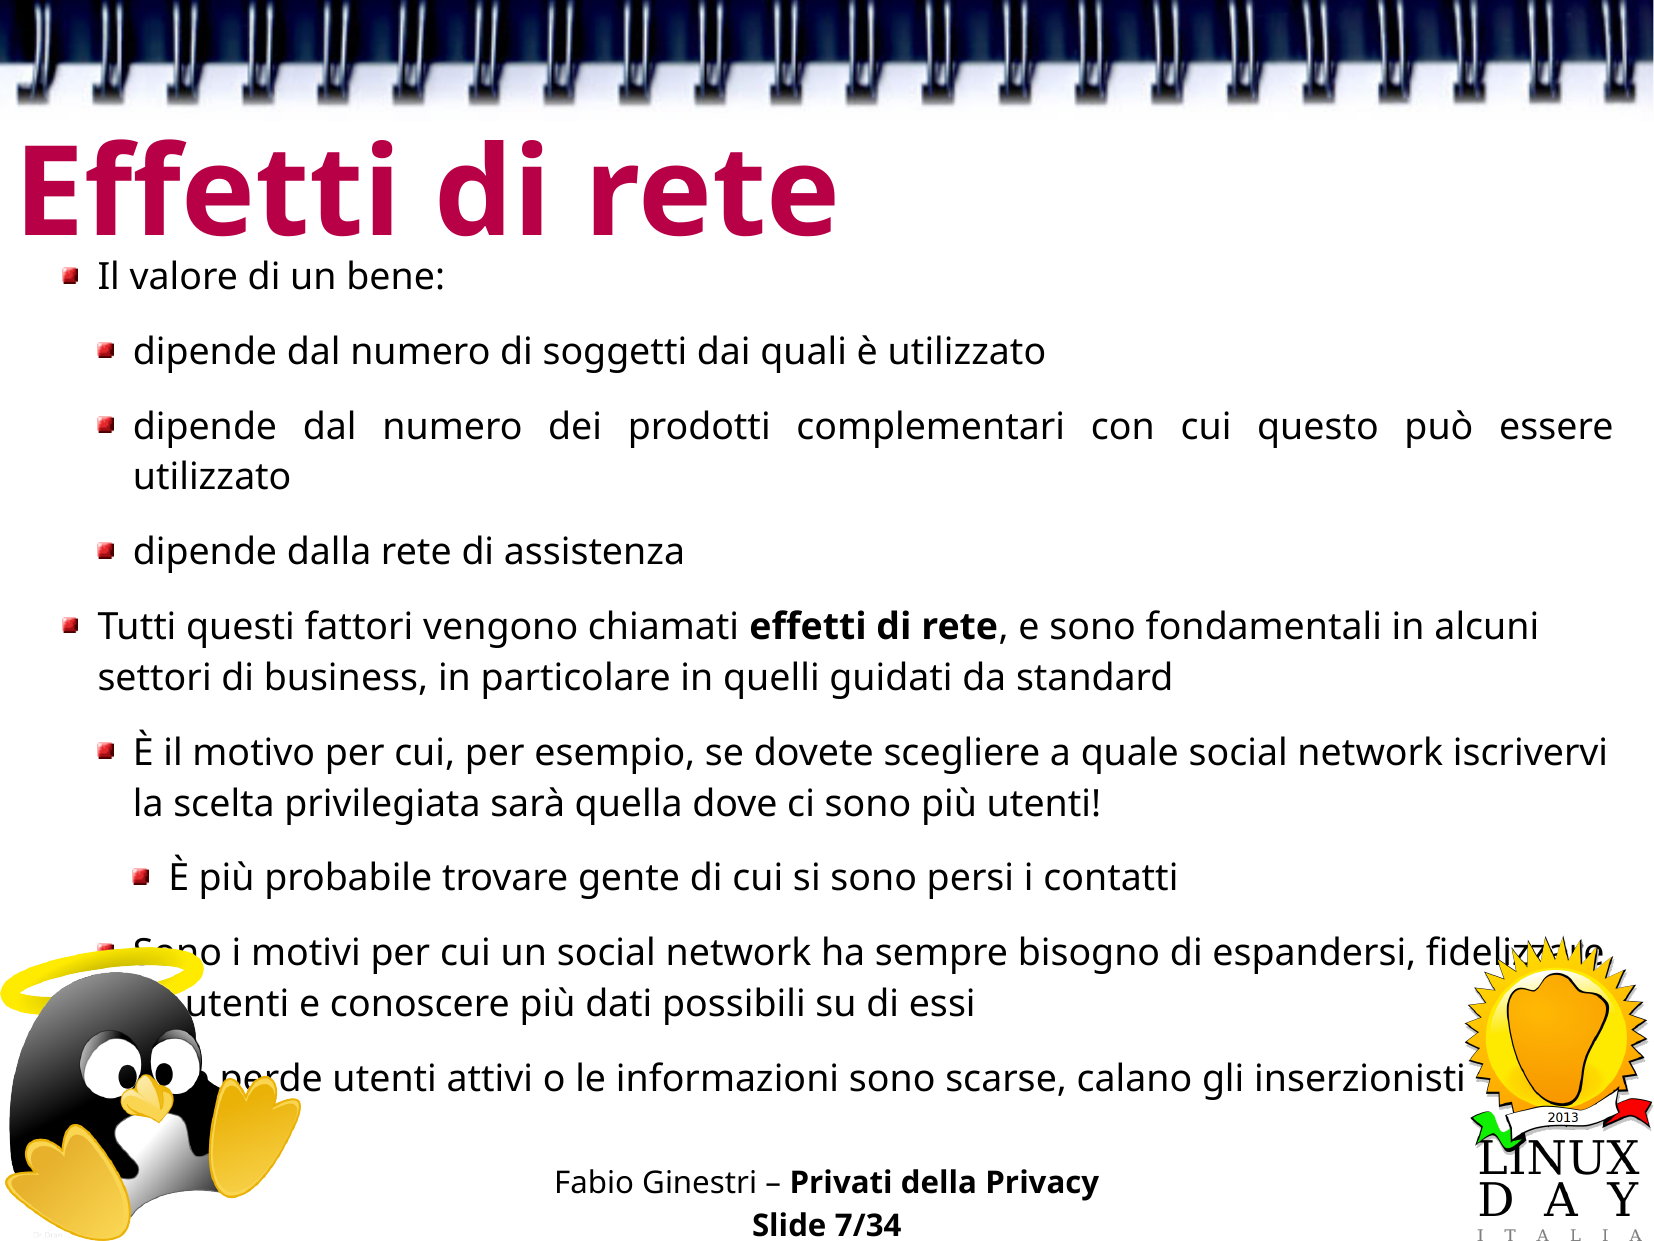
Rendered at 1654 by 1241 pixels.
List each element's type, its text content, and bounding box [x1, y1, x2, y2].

picture [0, 947, 301, 1241]
picture [1464, 935, 1654, 1241]
text_box Effetti di rete [0, 94, 842, 255]
picture [0, 0, 1654, 121]
text_box Il valore di un bene: dipende dal numero di soggetti dai quali è utilizzato dipende dal numero dei prodotti complementari con cui questo può essere utilizzato dipende dalla rete di assistenza Tutti questi fattori vengono chiamati effetti di rete, e sono fondamentali in alcuni settori di business, in particolare in quelli guidati da standard È il motivo per cui, per esempio, se dovete scegliere a quale social network iscrivervi la scelta privilegiata sarà quella dove ci sono più utenti! È più probabile trovare gente di cui si sono persi i contatti Sono i motivi per cui un social network ha sempre bisogno di espandersi, fidelizzare gli utenti e conoscere più dati possibili su di essi Se perde utenti attivi o le informazioni sono scarse, calano gli inserzionisti [11, 242, 1630, 969]
text_box Fabio Ginestri – Privati della Privacy Slide <numero>/34 [550, 1152, 1104, 1241]
